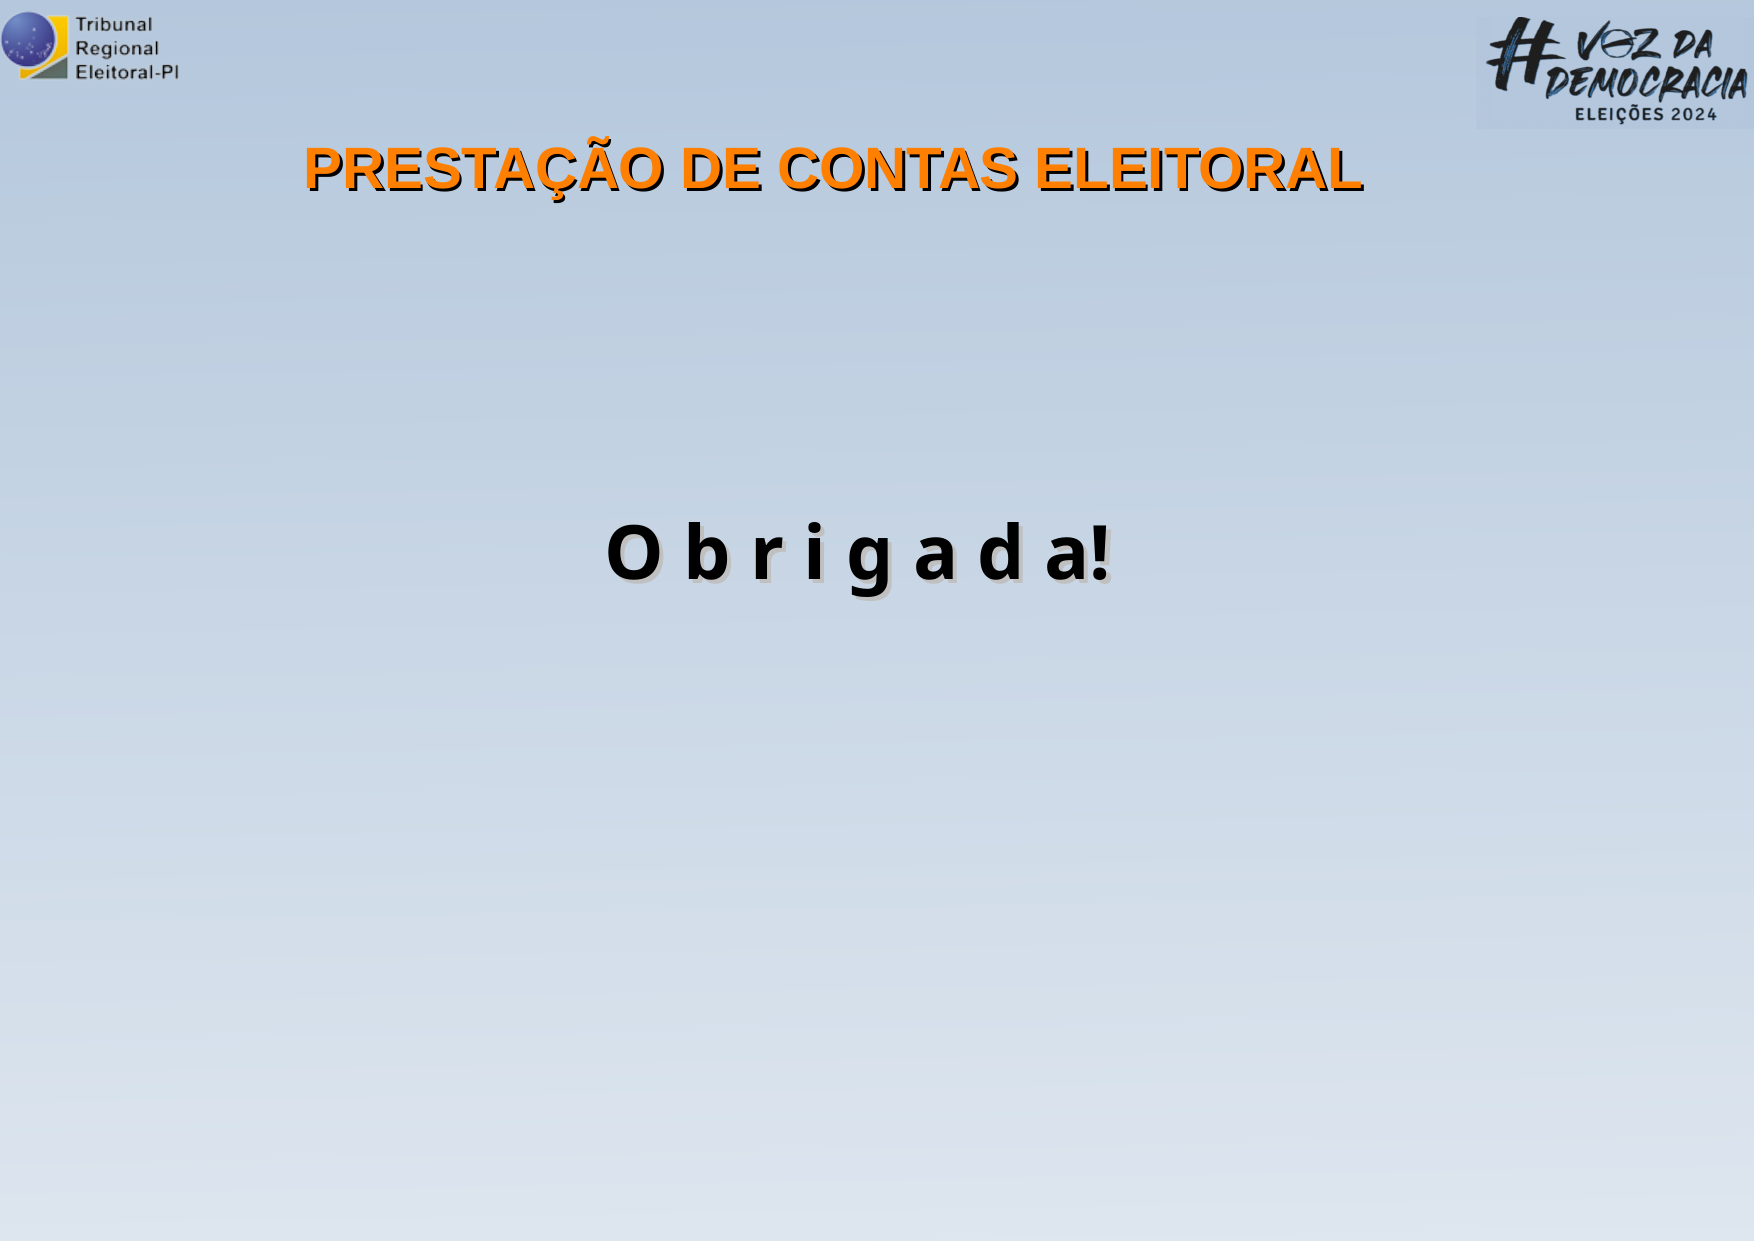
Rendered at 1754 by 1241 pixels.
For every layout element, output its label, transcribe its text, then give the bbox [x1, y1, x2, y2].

title PRESTAÇÃO DE CONTAS ELEITORAL [44, 65, 1623, 273]
subtitle O b r i g a d a! [69, 357, 1648, 879]
picture [0, 11, 195, 87]
